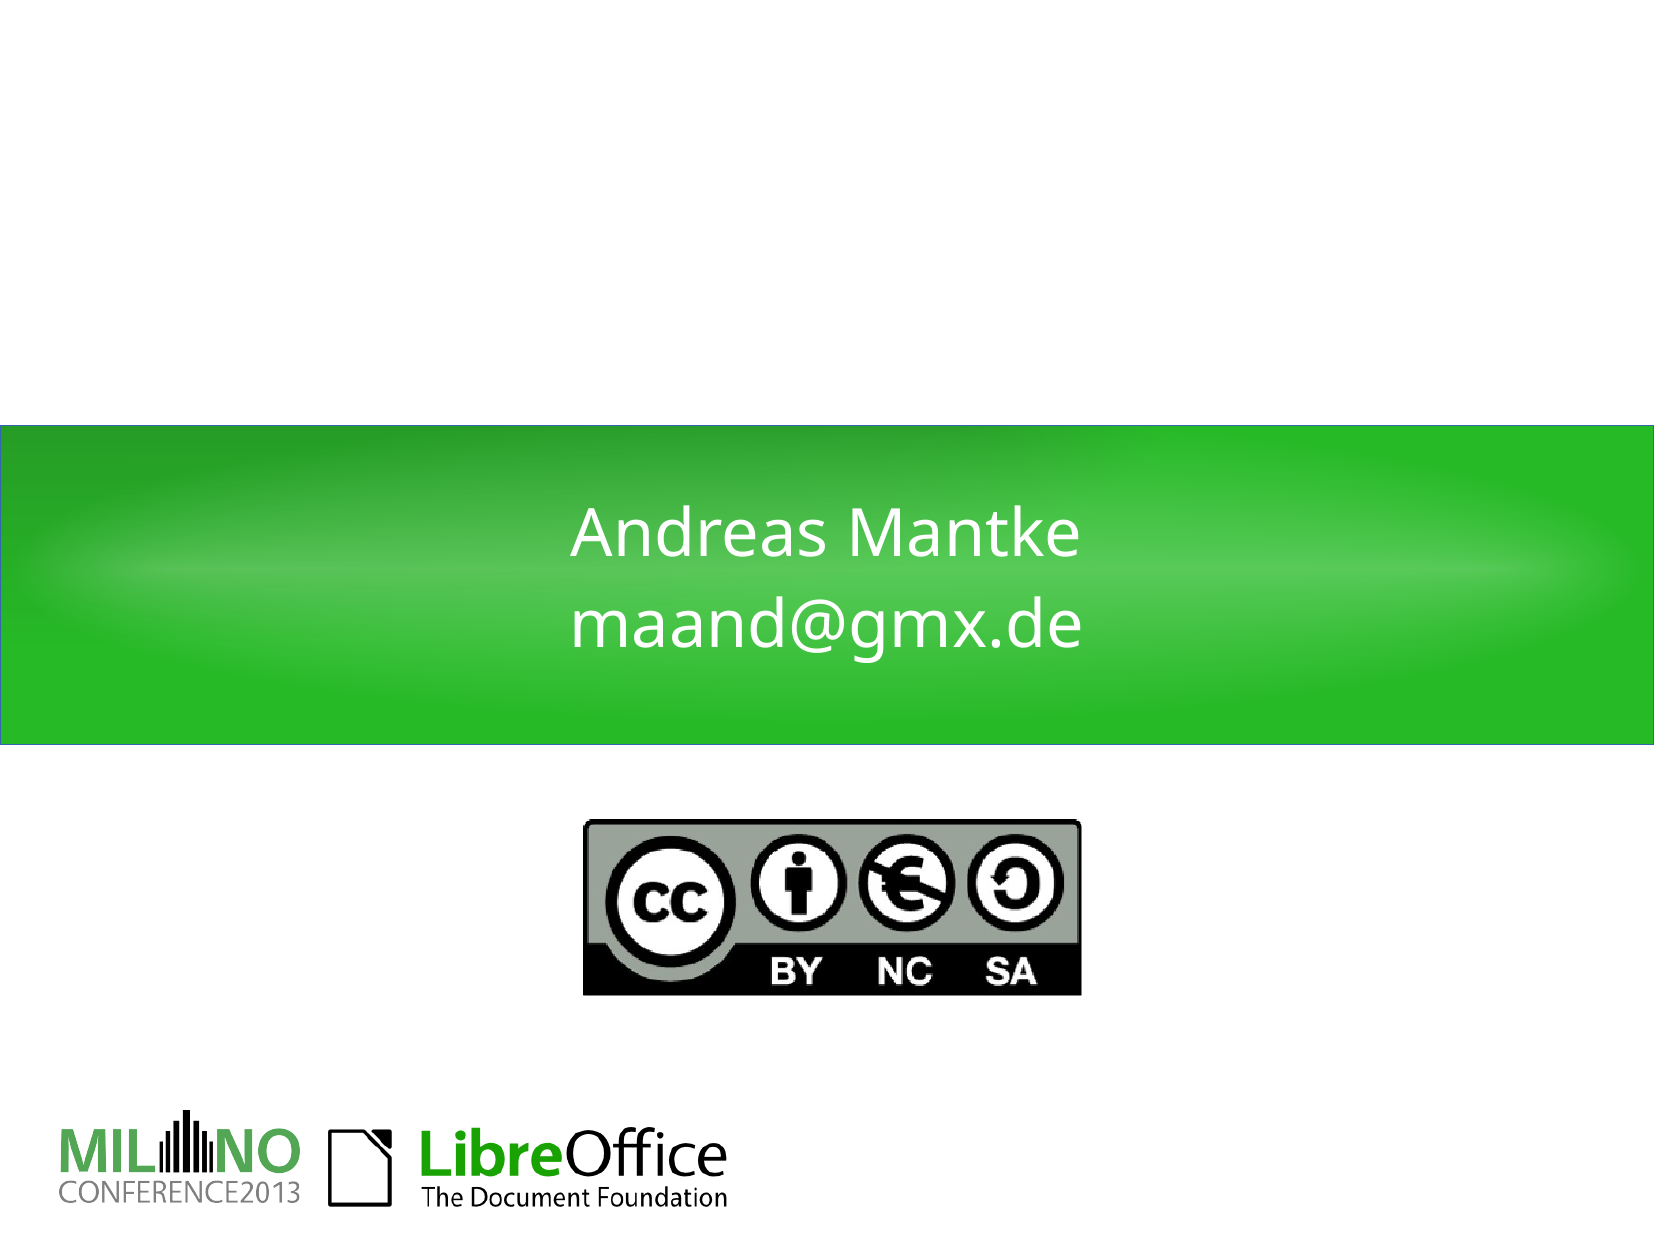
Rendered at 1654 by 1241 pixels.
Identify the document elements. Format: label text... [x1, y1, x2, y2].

picture [583, 819, 1082, 996]
title Andreas Mantke maand@gmx.de [82, 472, 1571, 680]
picture [59, 1092, 757, 1241]
